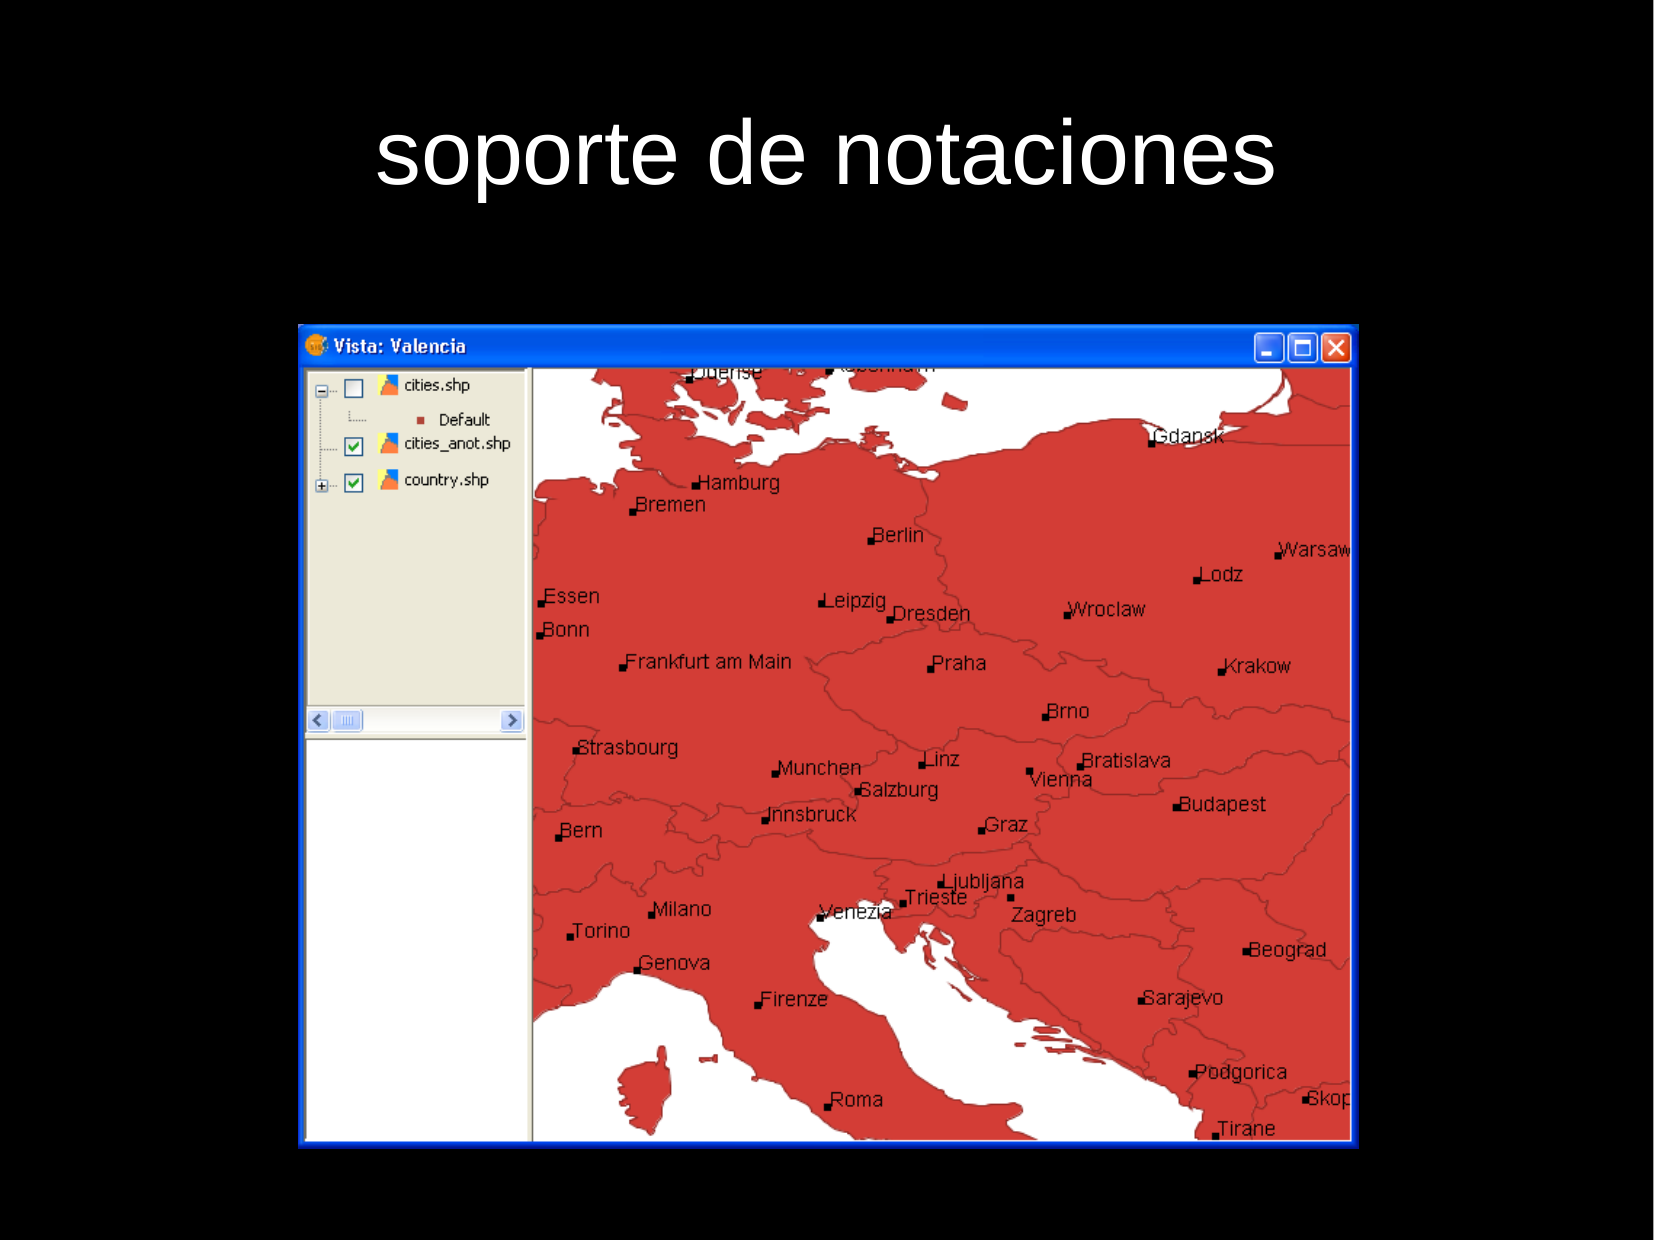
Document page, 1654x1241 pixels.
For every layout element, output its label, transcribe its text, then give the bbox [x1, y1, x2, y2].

title soporte de notaciones [82, 56, 1571, 250]
picture [298, 324, 1359, 1149]
